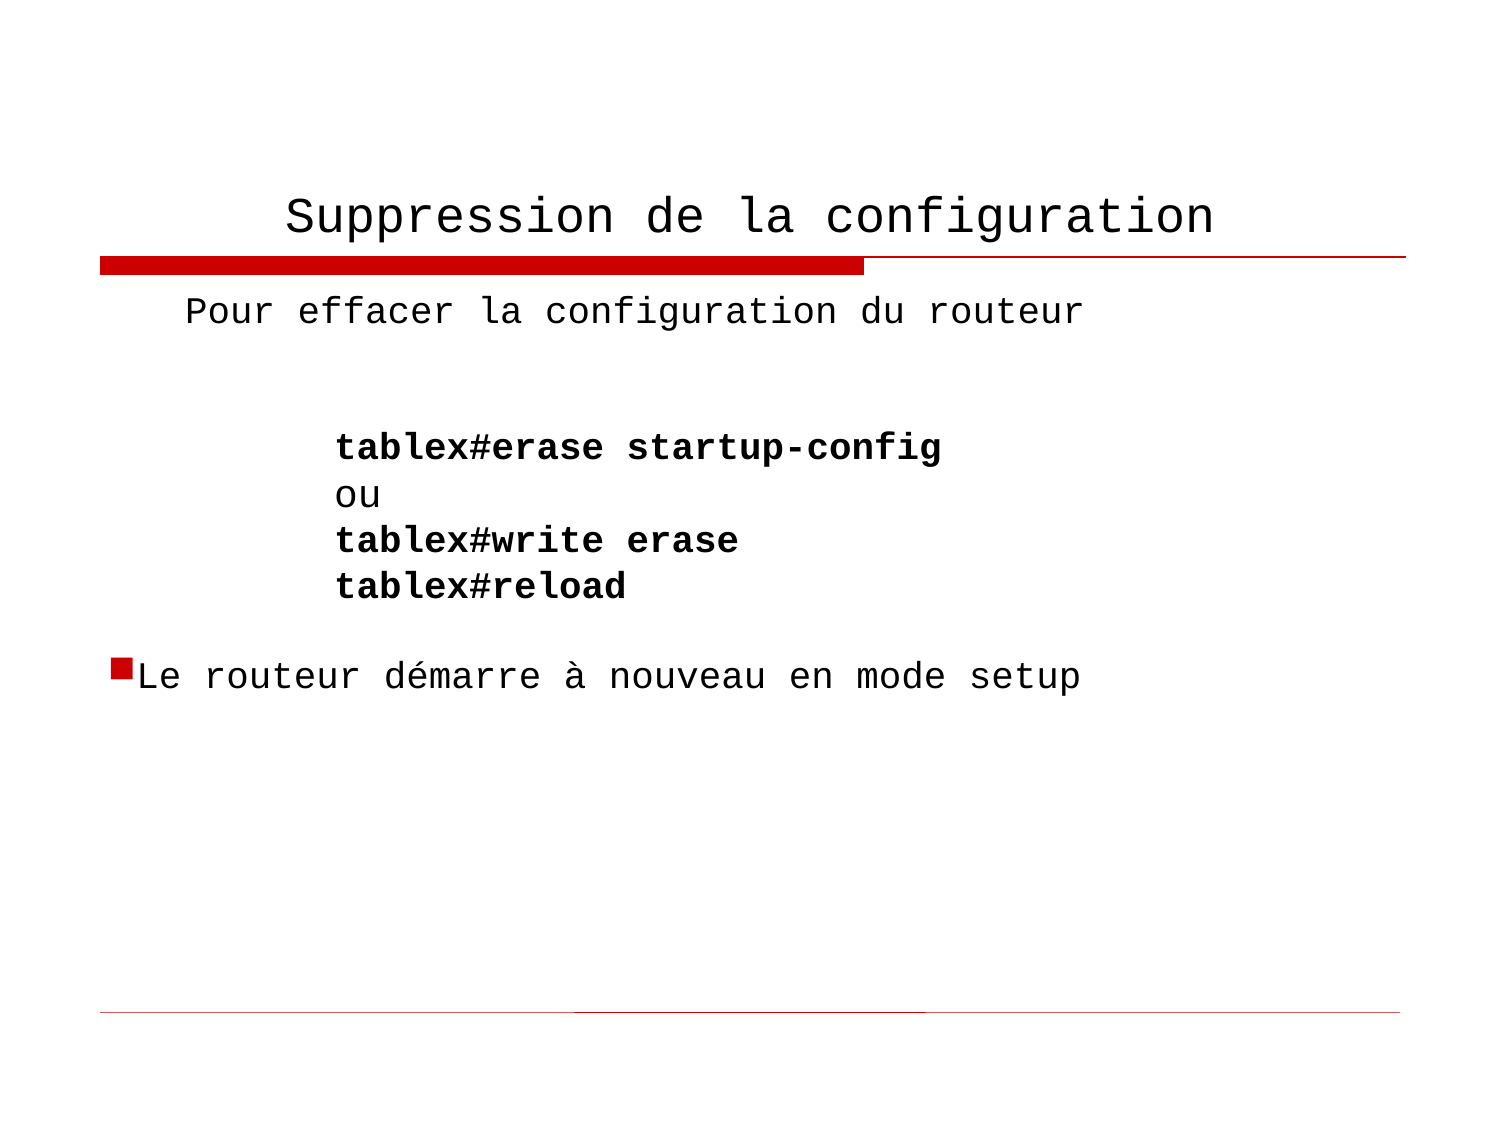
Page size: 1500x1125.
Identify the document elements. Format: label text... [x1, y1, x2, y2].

title Suppression de la configuration [94, 50, 1407, 250]
list Pour effacer la configuration du routeur tablex#erase startup-config ou tablex#write erase tablex#reload Le routeur démarre à nouveau en mode setup [92, 287, 1406, 988]
